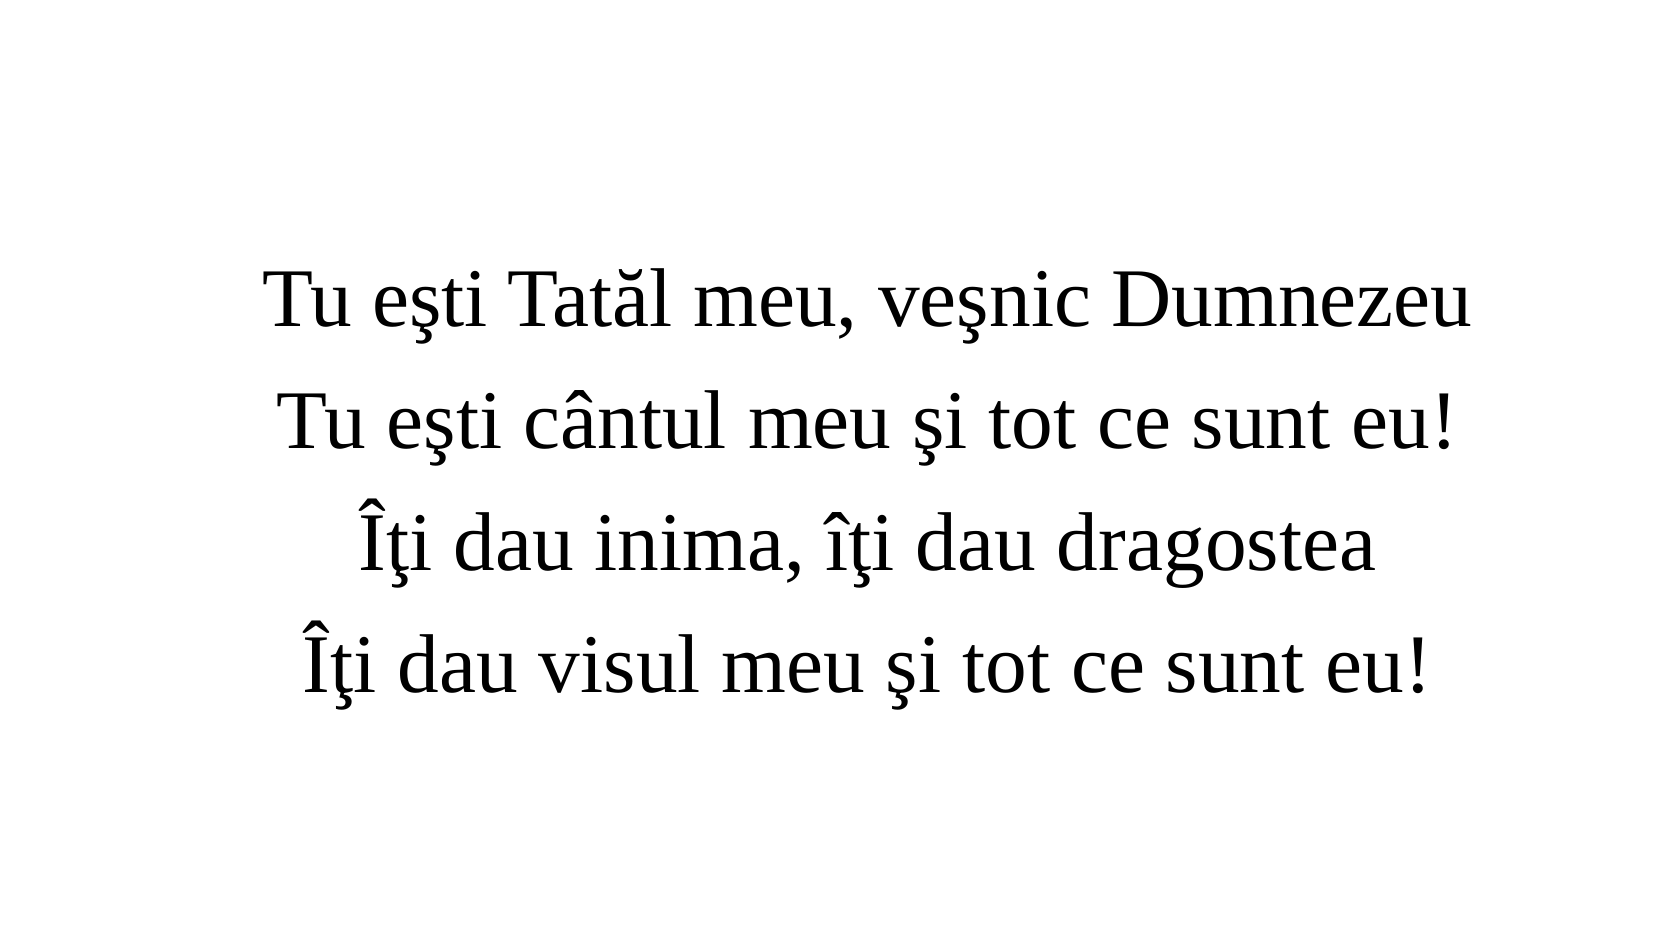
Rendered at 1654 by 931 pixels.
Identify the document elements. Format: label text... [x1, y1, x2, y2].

subtitle Tu eşti Tatăl meu, veşnic Dumnezeu Tu eşti cântul meu şi tot ce sunt eu! Îţi dau inima, îţi dau dragostea Îţi dau visul meu şi tot ce sunt eu! [153, 239, 1583, 713]
